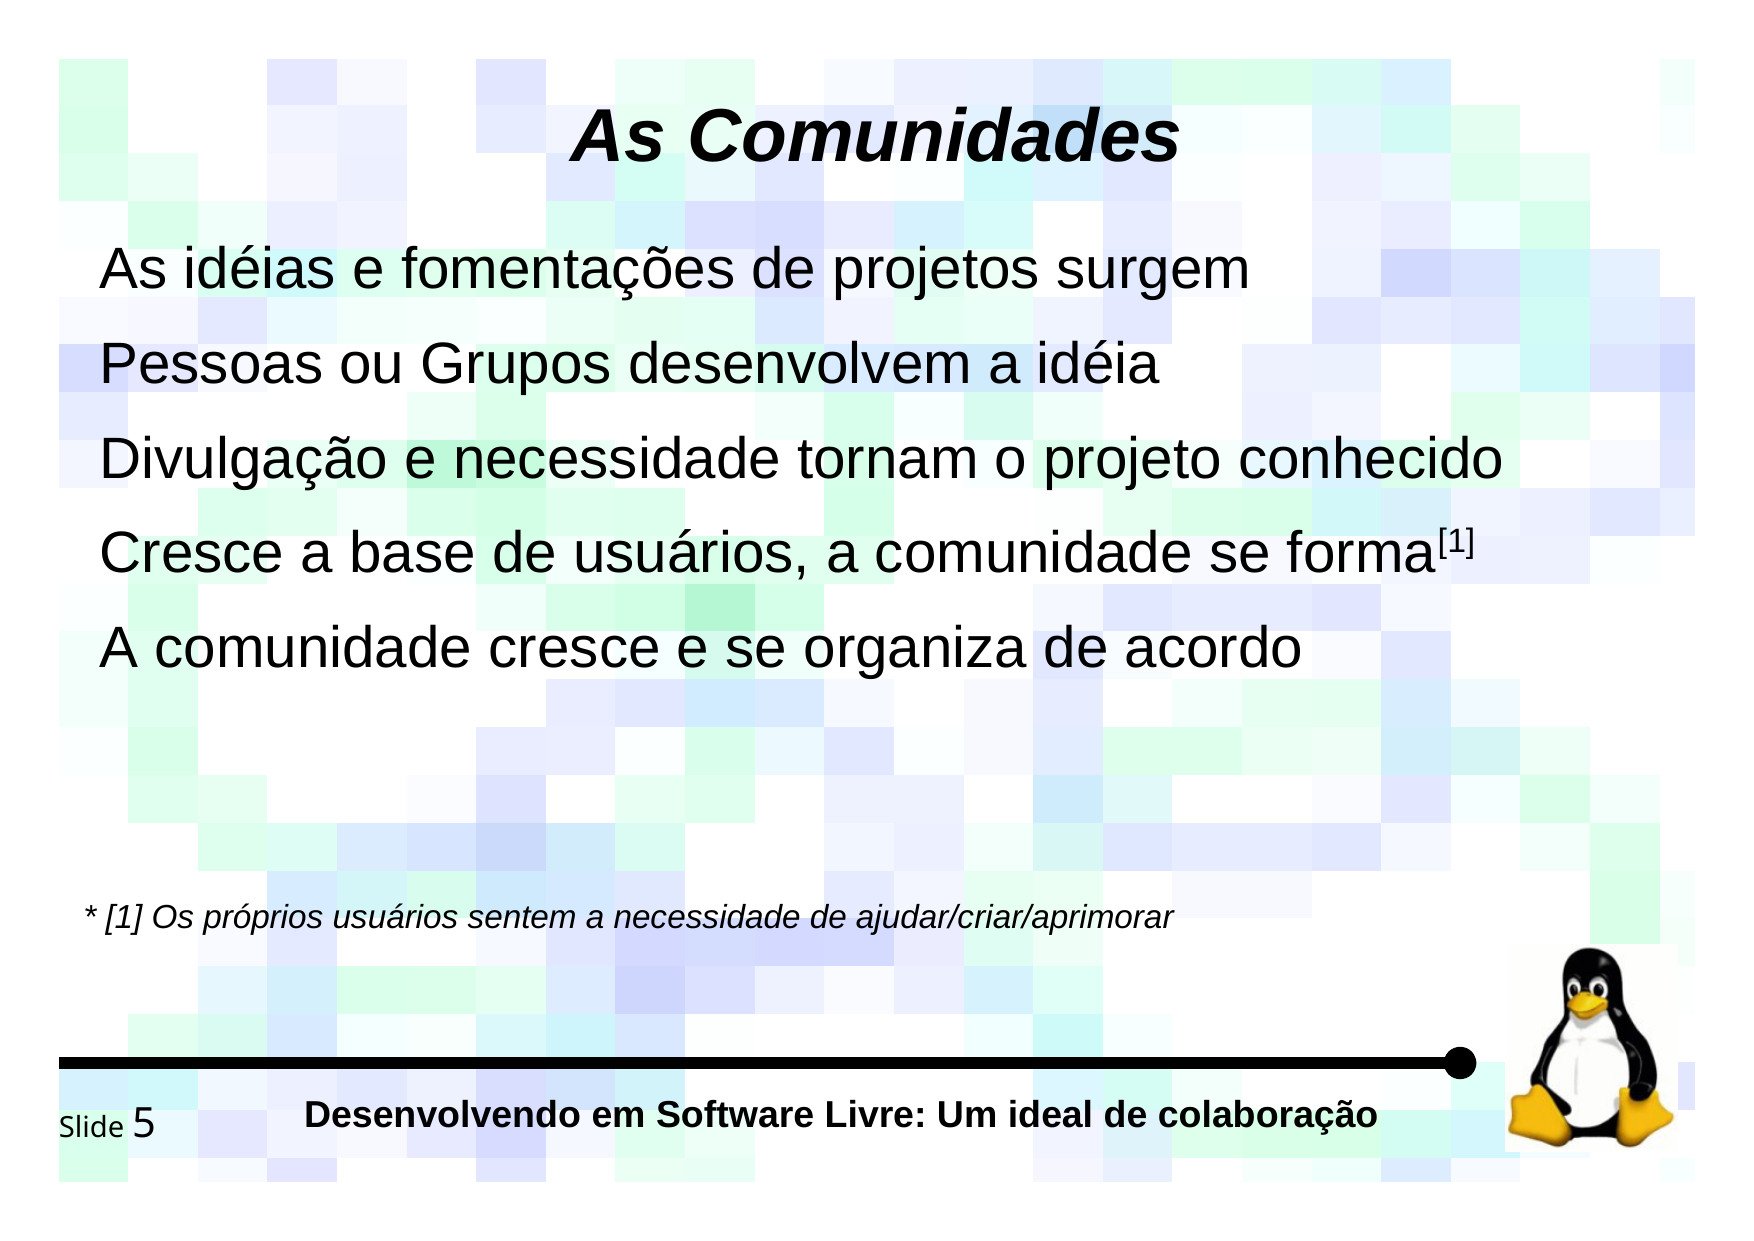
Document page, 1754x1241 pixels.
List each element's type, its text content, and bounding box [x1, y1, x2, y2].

title As Comunidades [59, 64, 1695, 207]
list As idéias e fomentações de projetos surgem Pessoas ou Grupos desenvolvem a idéia Divulgação e necessidade tornam o projeto conhecido Cresce a base de usuários, a comunidade se forma[1] A comunidade cresce e se organiza de acordo * [1] Os próprios usuários sentem a necessidade de ajudar/criar/aprimorar [71, 236, 1695, 1004]
picture [1505, 1004, 1678, 1152]
